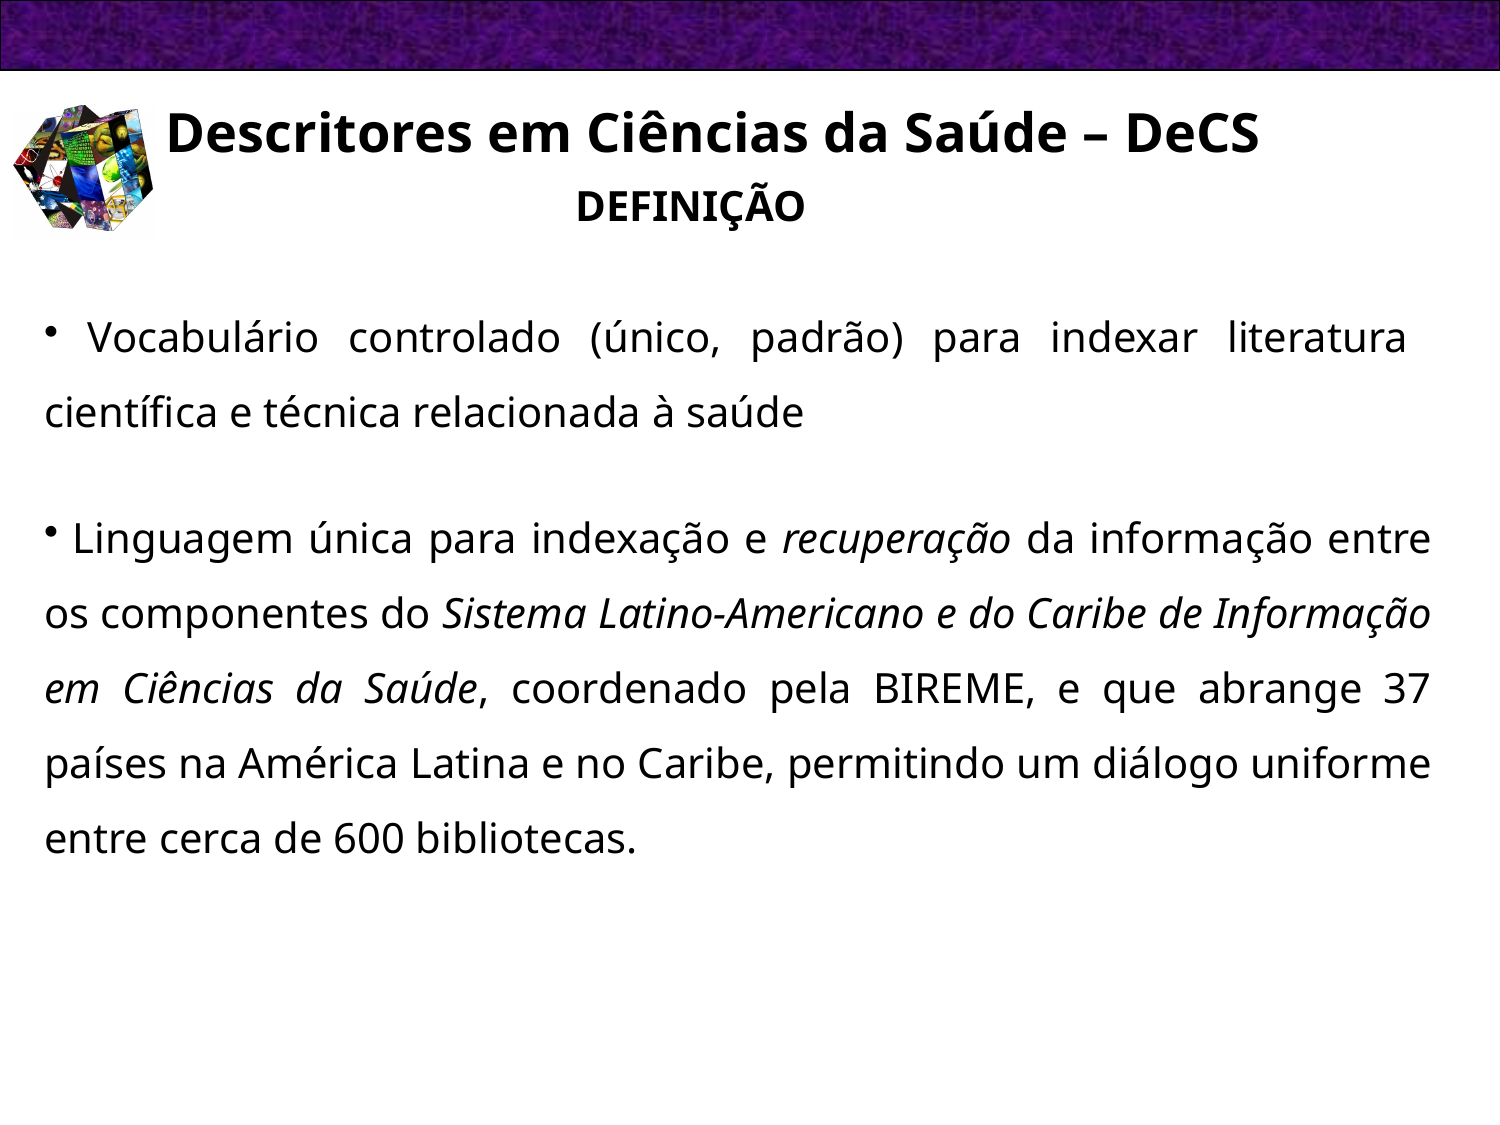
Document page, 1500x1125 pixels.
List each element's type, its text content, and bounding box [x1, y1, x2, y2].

text_box Vocabulário controlado (único, padrão) para indexar literatura científica e técnica relacionada à saúde [29, 278, 1424, 444]
picture [1, 1, 1499, 69]
text_box DEFINIÇÃO [312, 172, 1069, 238]
text_box Descritores em Ciências da Saúde – DeCS [151, 91, 1486, 172]
text_box Linguagem única para indexação e recuperação da informação entre os componentes do Sistema Latino-Americano e do Caribe de Informação em Ciências da Saúde, coordenado pela BIREME, e que abrange 37 países na América Latina e no Caribe, permitindo um diálogo uniforme entre cerca de 600 bibliotecas. [29, 479, 1448, 870]
